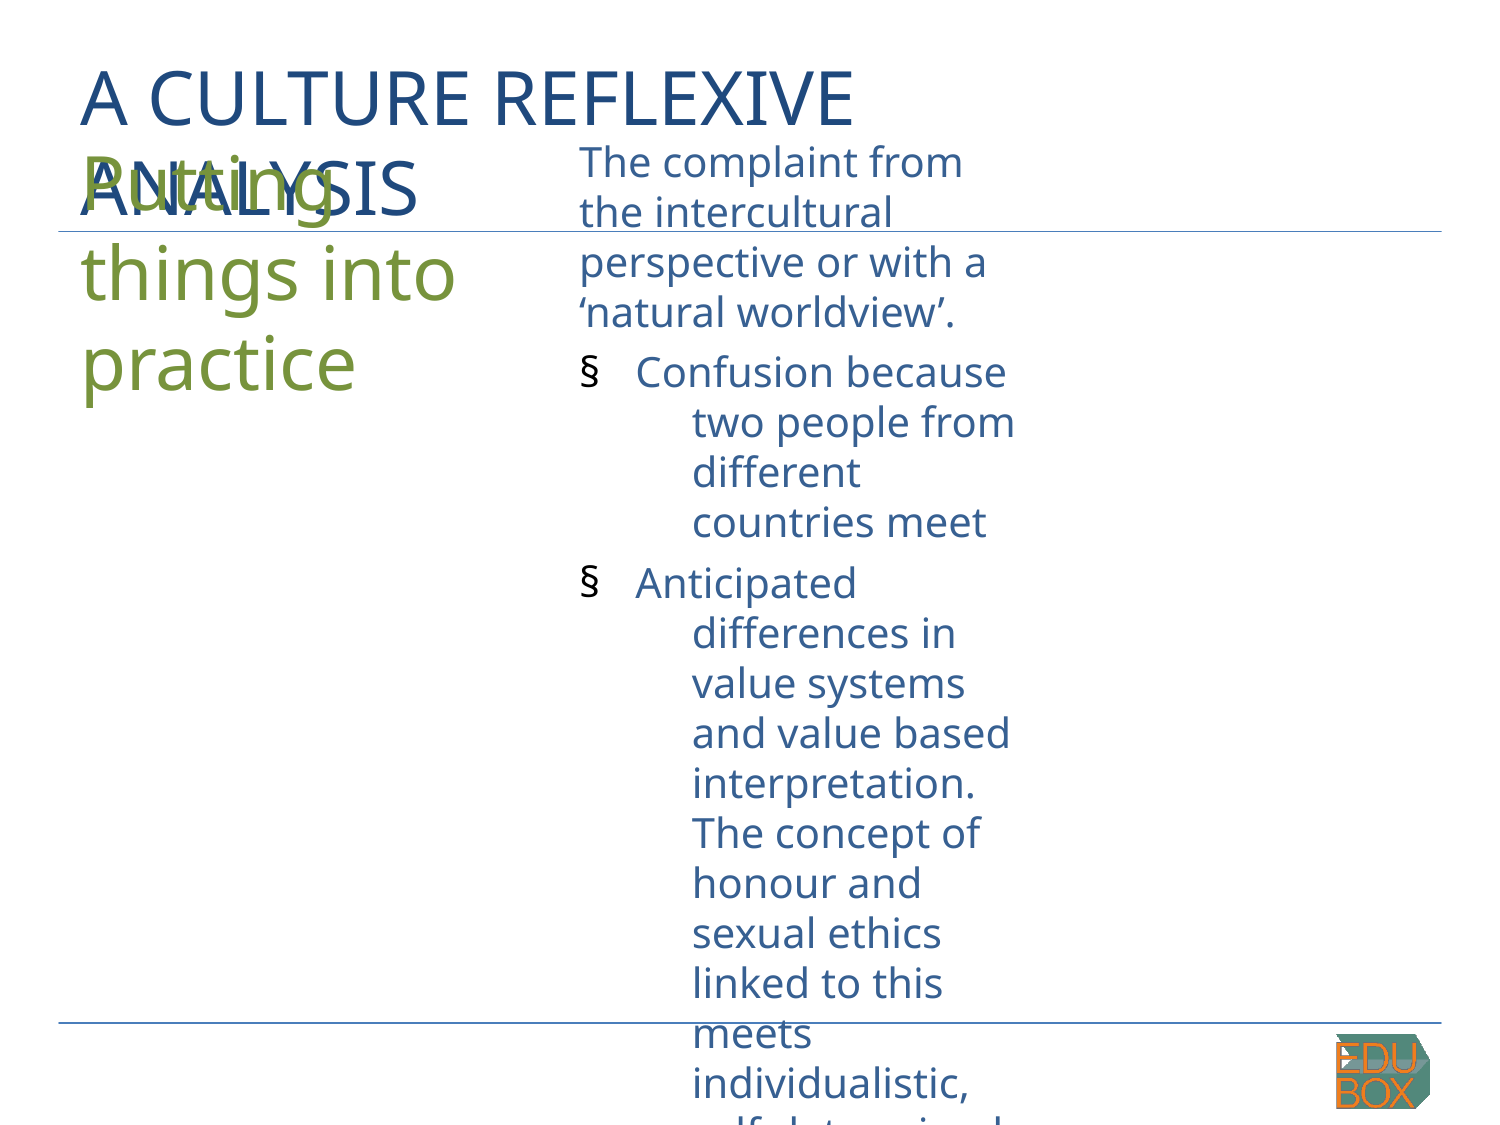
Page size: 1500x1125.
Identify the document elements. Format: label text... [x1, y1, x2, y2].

picture [1328, 1028, 1437, 1114]
list The complaint from the intercultural perspective or with a ‘natural worldview’. Confusion because two people from different countries meet Anticipated differences in value systems and value based interpretation. The concept of honour and sexual ethics linked to this meets individualistic, self-determined and pragmatic clothing style Readiness to observe and practice non-judgmental recognition of cultural factors that influence behaviour [75, 255, 1426, 1005]
list Putting things into practice [64, 127, 1040, 247]
title A CULTURE REFLEXIVE ANALYSIS [64, 42, 1426, 153]
